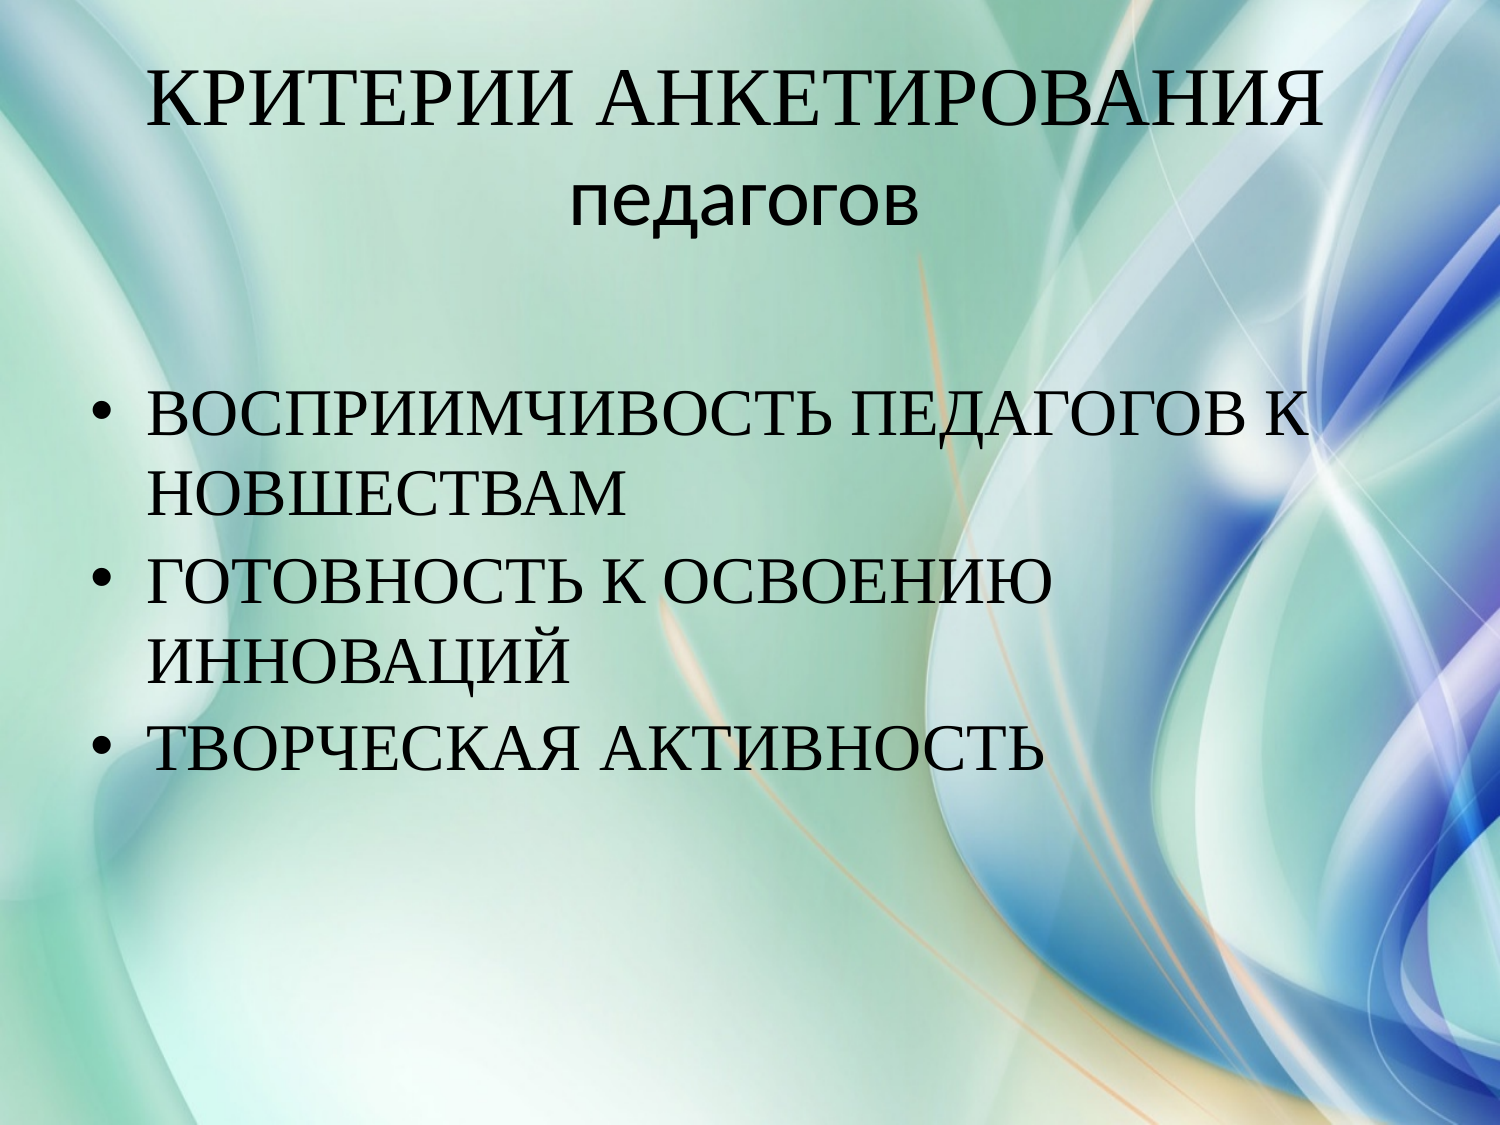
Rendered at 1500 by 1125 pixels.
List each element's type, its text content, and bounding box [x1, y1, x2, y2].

text_box ВОСПРИИМЧИВОСТЬ ПЕДАГОГОВ К НОВШЕСТВАМ ГОТОВНОСТЬ К ОСВОЕНИЮ ИННОВАЦИЙ ТВОРЧЕСКАЯ АКТИВНОСТЬ [74, 361, 1425, 1005]
title КРИТЕРИИ АНКЕТИРОВАНИЯ педагогов [70, 35, 1421, 248]
picture [0, 0, 1500, 1125]
